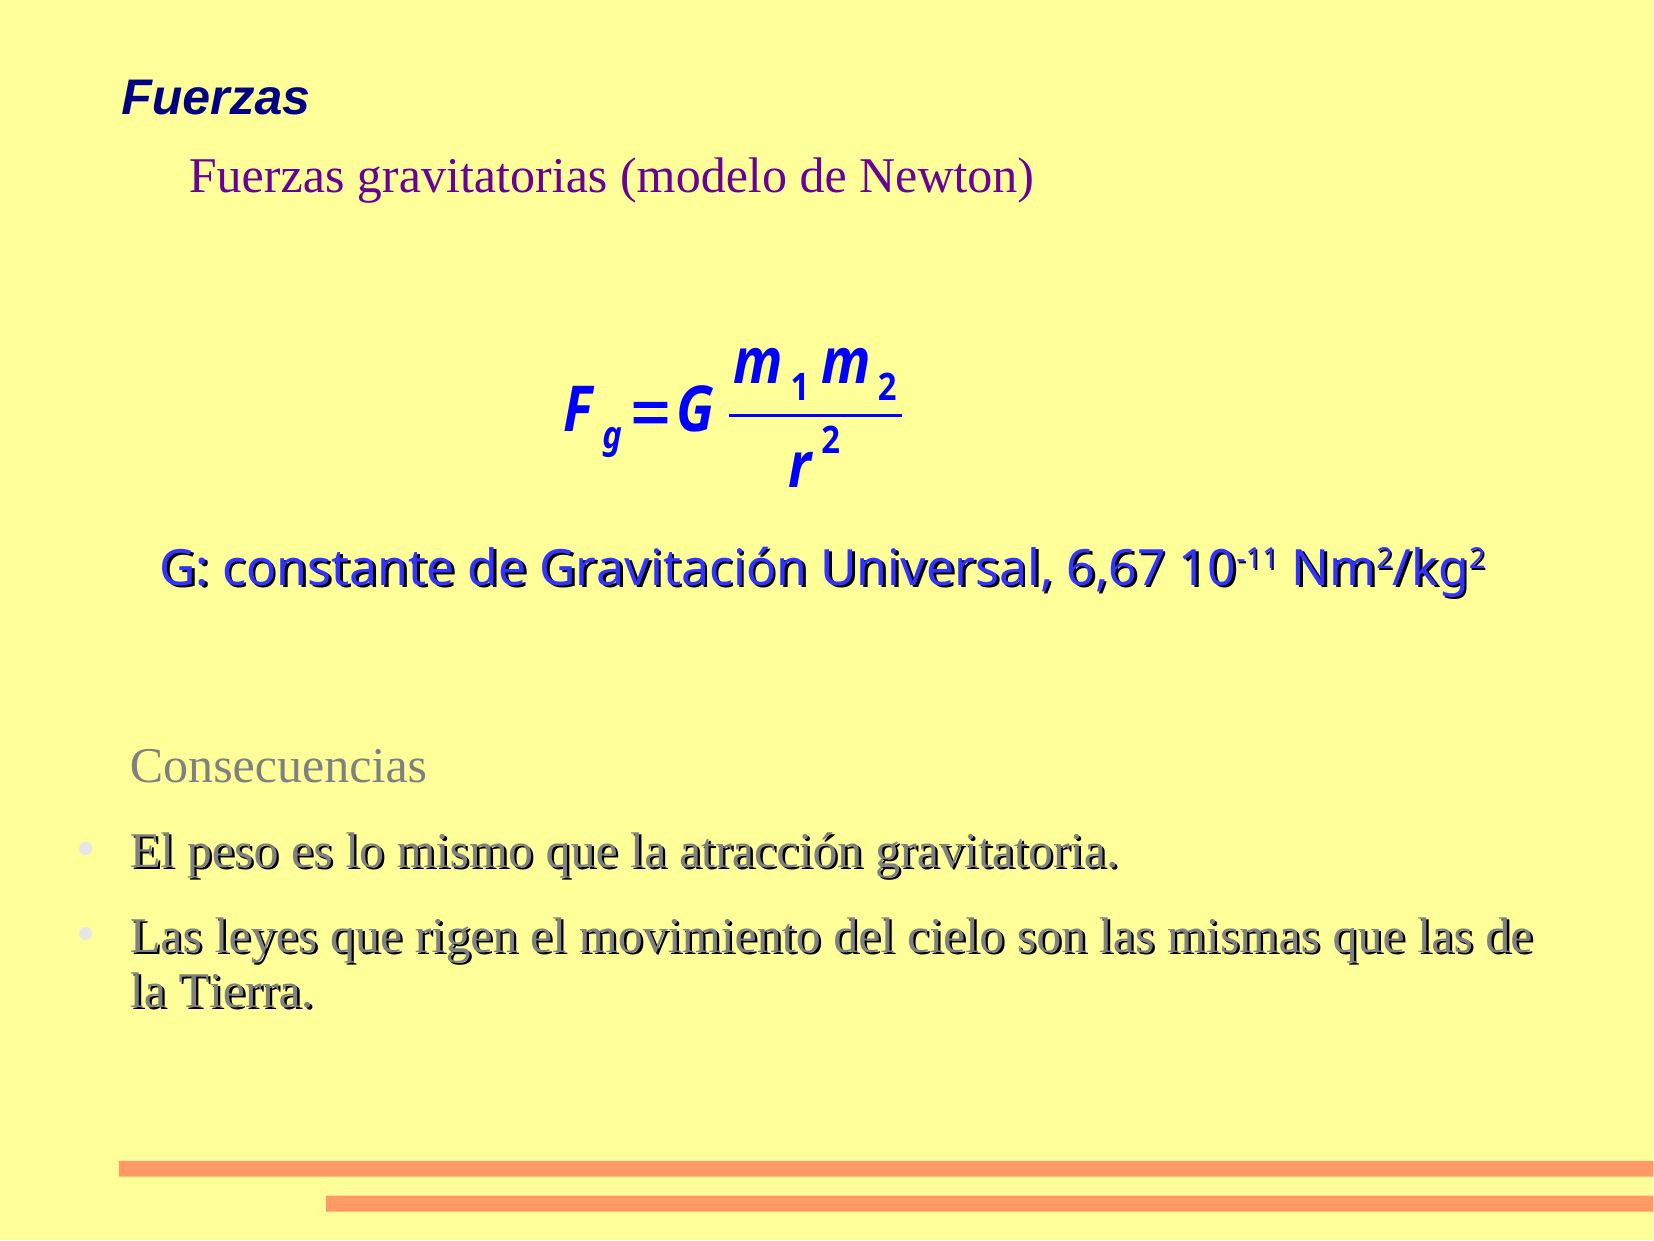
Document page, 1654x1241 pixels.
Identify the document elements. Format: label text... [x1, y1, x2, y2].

text_box G: constante de Gravitación Universal, 6,67 10-11 Nm2/kg2 [88, 531, 1625, 649]
list Consecuencias El peso es lo mismo que la atracción gravitatoria. Las leyes que rigen el movimiento del cielo son las mismas que las de la Tierra. [59, 738, 1565, 1023]
chart [554, 324, 912, 502]
list Fuerzas gravitatorias (modelo de Newton) [118, 147, 1565, 207]
title Fuerzas [121, 46, 650, 147]
